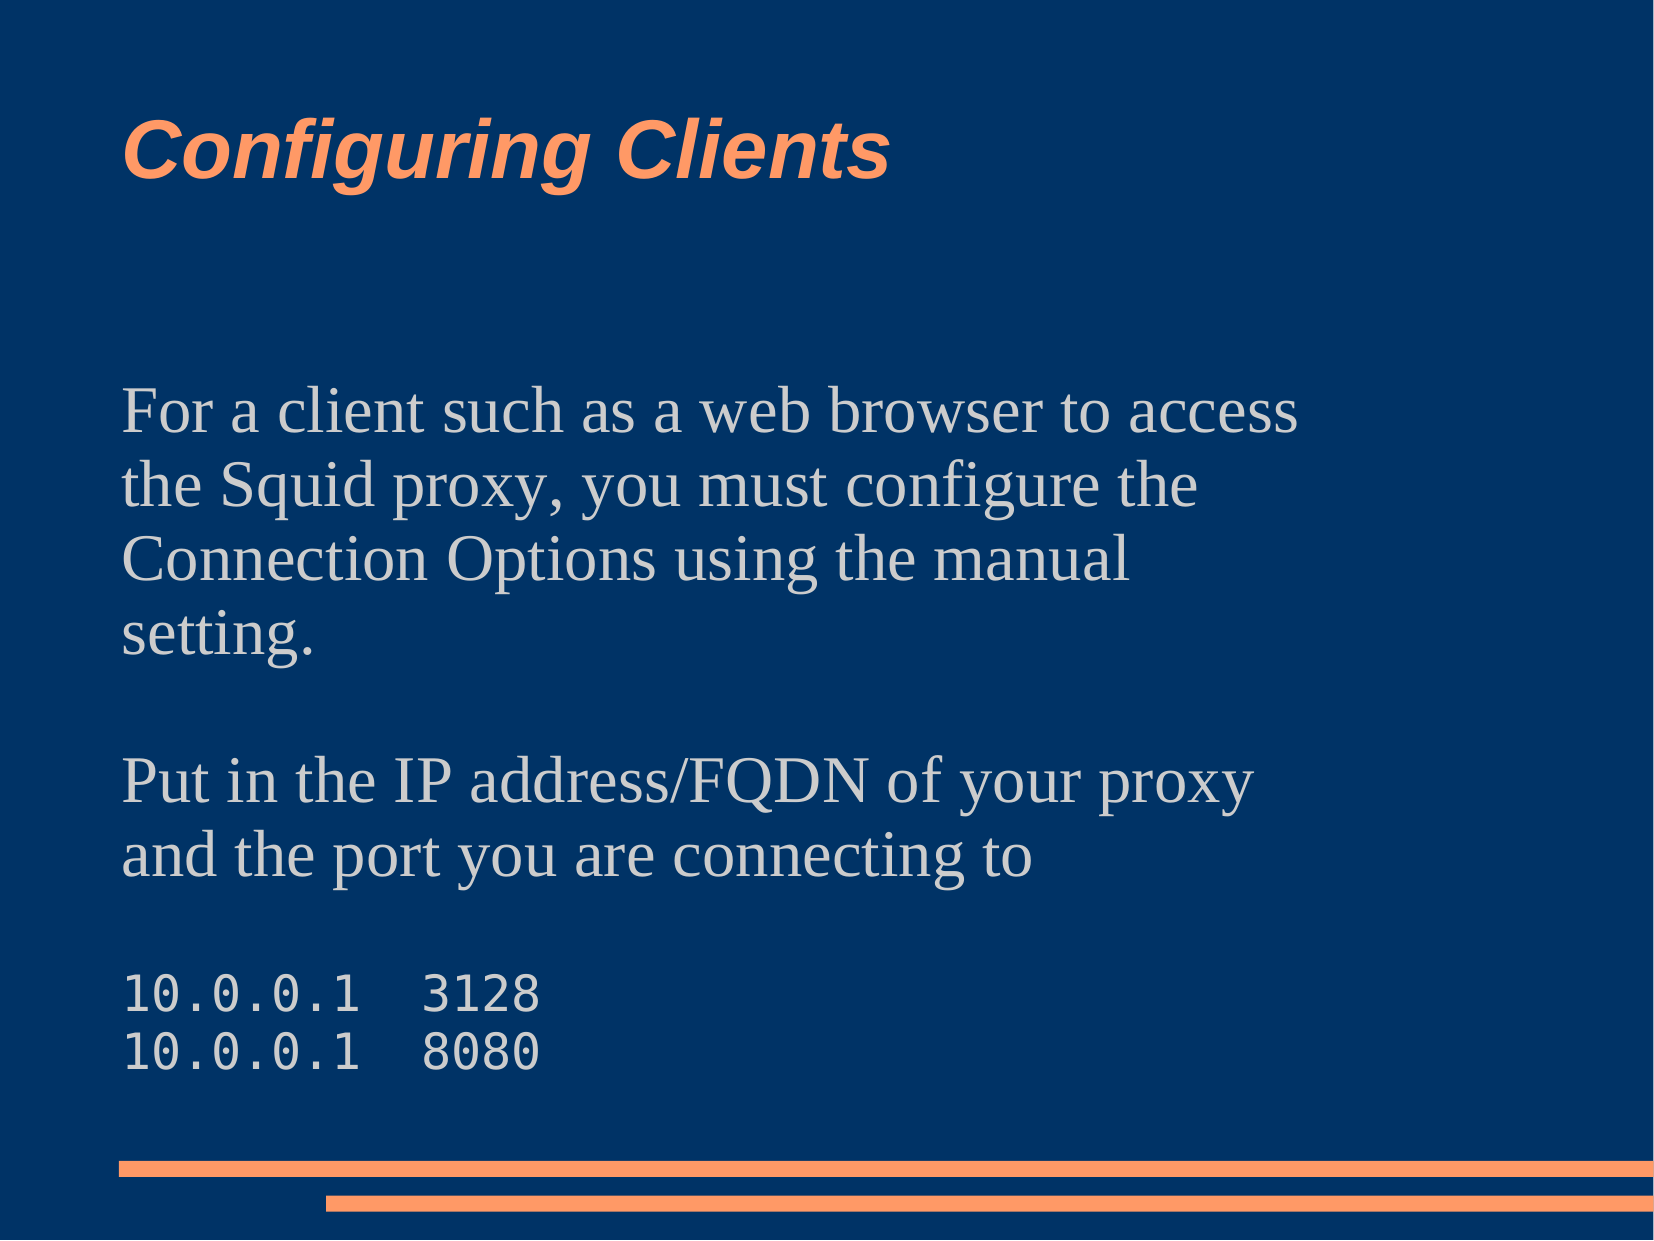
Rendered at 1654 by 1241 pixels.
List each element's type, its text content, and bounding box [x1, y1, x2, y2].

subtitle For a client such as a web browser to access the Squid proxy, you must configure the Connection Options using the manual setting. Put in the IP address/FQDN of your proxy and the port you are connecting to 10.0.0.1 3128 10.0.0.1 8080 [121, 322, 1561, 1133]
title Configuring Clients [121, 46, 1534, 254]
